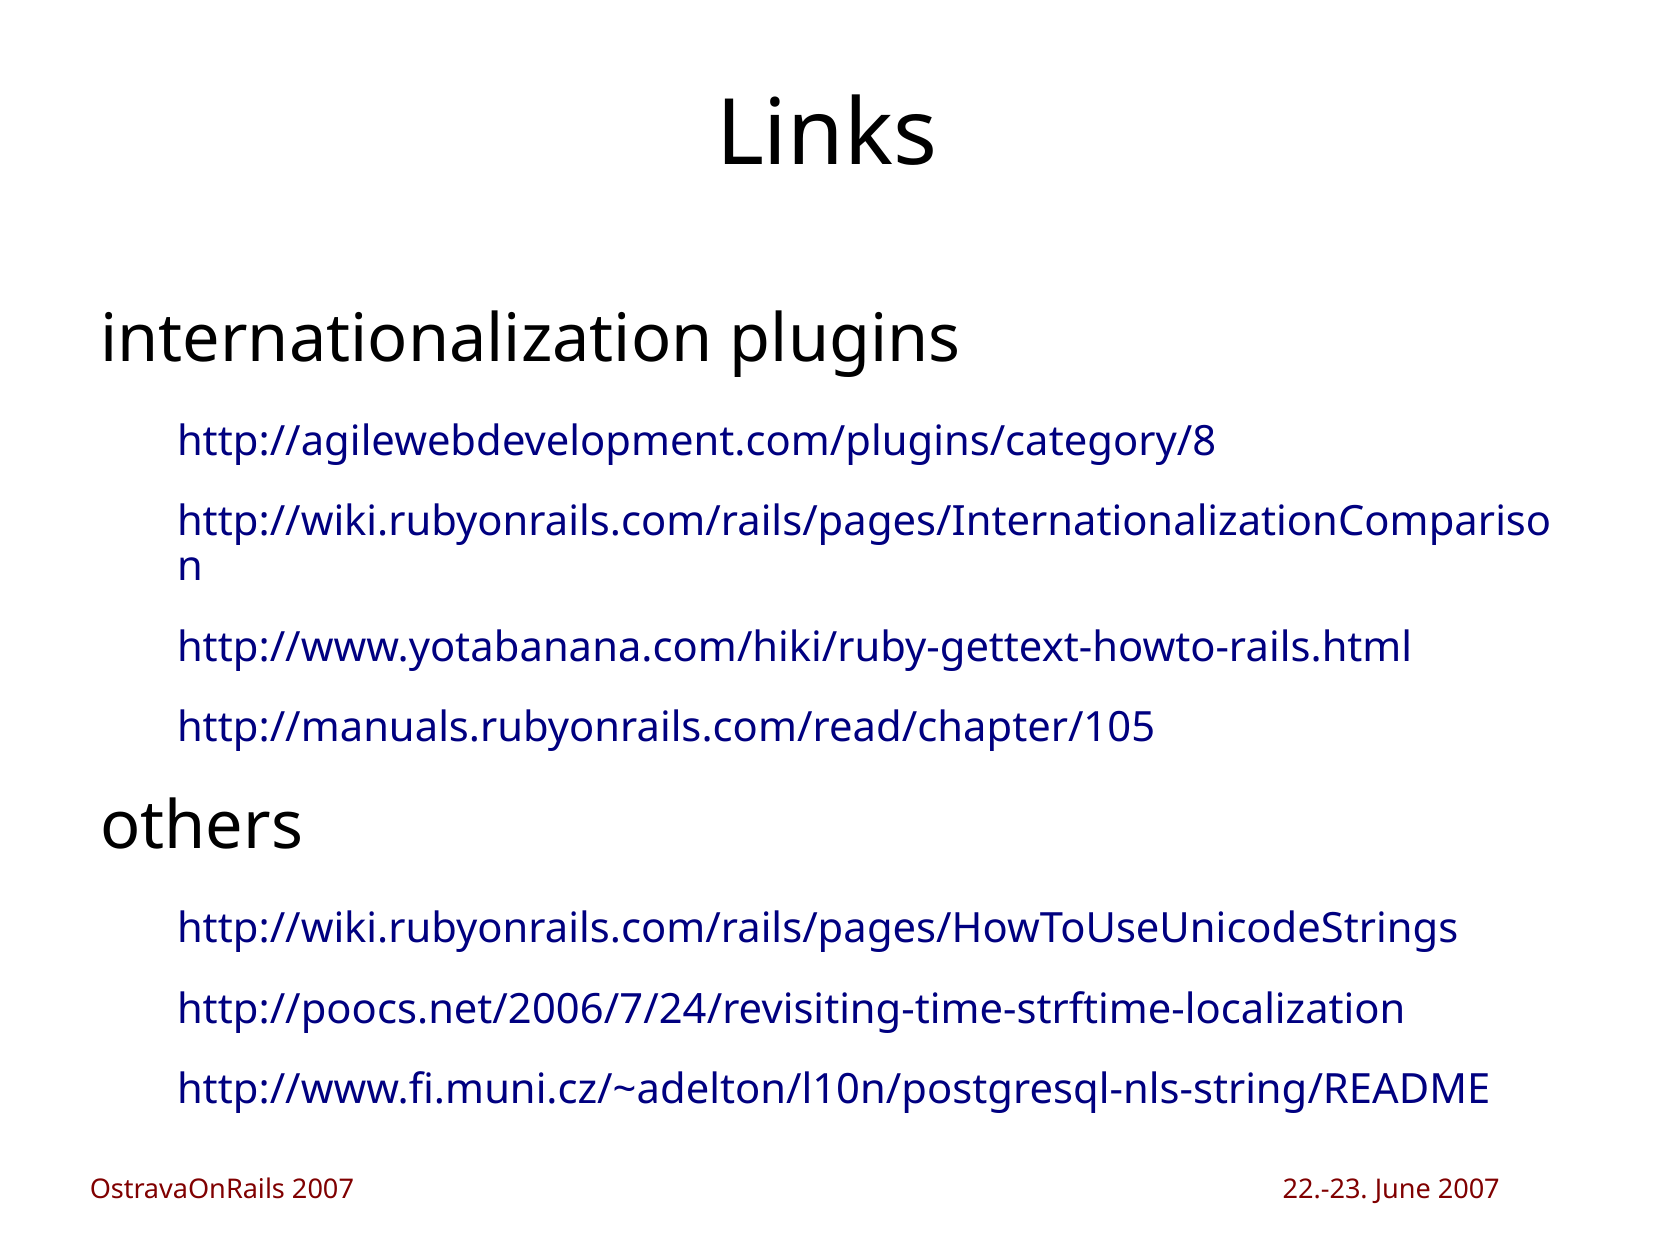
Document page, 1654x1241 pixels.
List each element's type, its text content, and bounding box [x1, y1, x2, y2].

title Links [82, 33, 1571, 226]
list internationalization plugins http://agilewebdevelopment.com/plugins/category/8 http://wiki.rubyonrails.com/rails/pages/InternationalizationComparison http://www.yotabanana.com/hiki/ruby-gettext-howto-rails.html http://manuals.rubyonrails.com/read/chapter/105 others http://wiki.rubyonrails.com/rails/pages/HowToUseUnicodeStrings http://poocs.net/2006/7/24/revisiting-time-strftime-localization http://www.fi.muni.cz/~adelton/l10n/postgresql-nls-string/README [82, 290, 1571, 1094]
